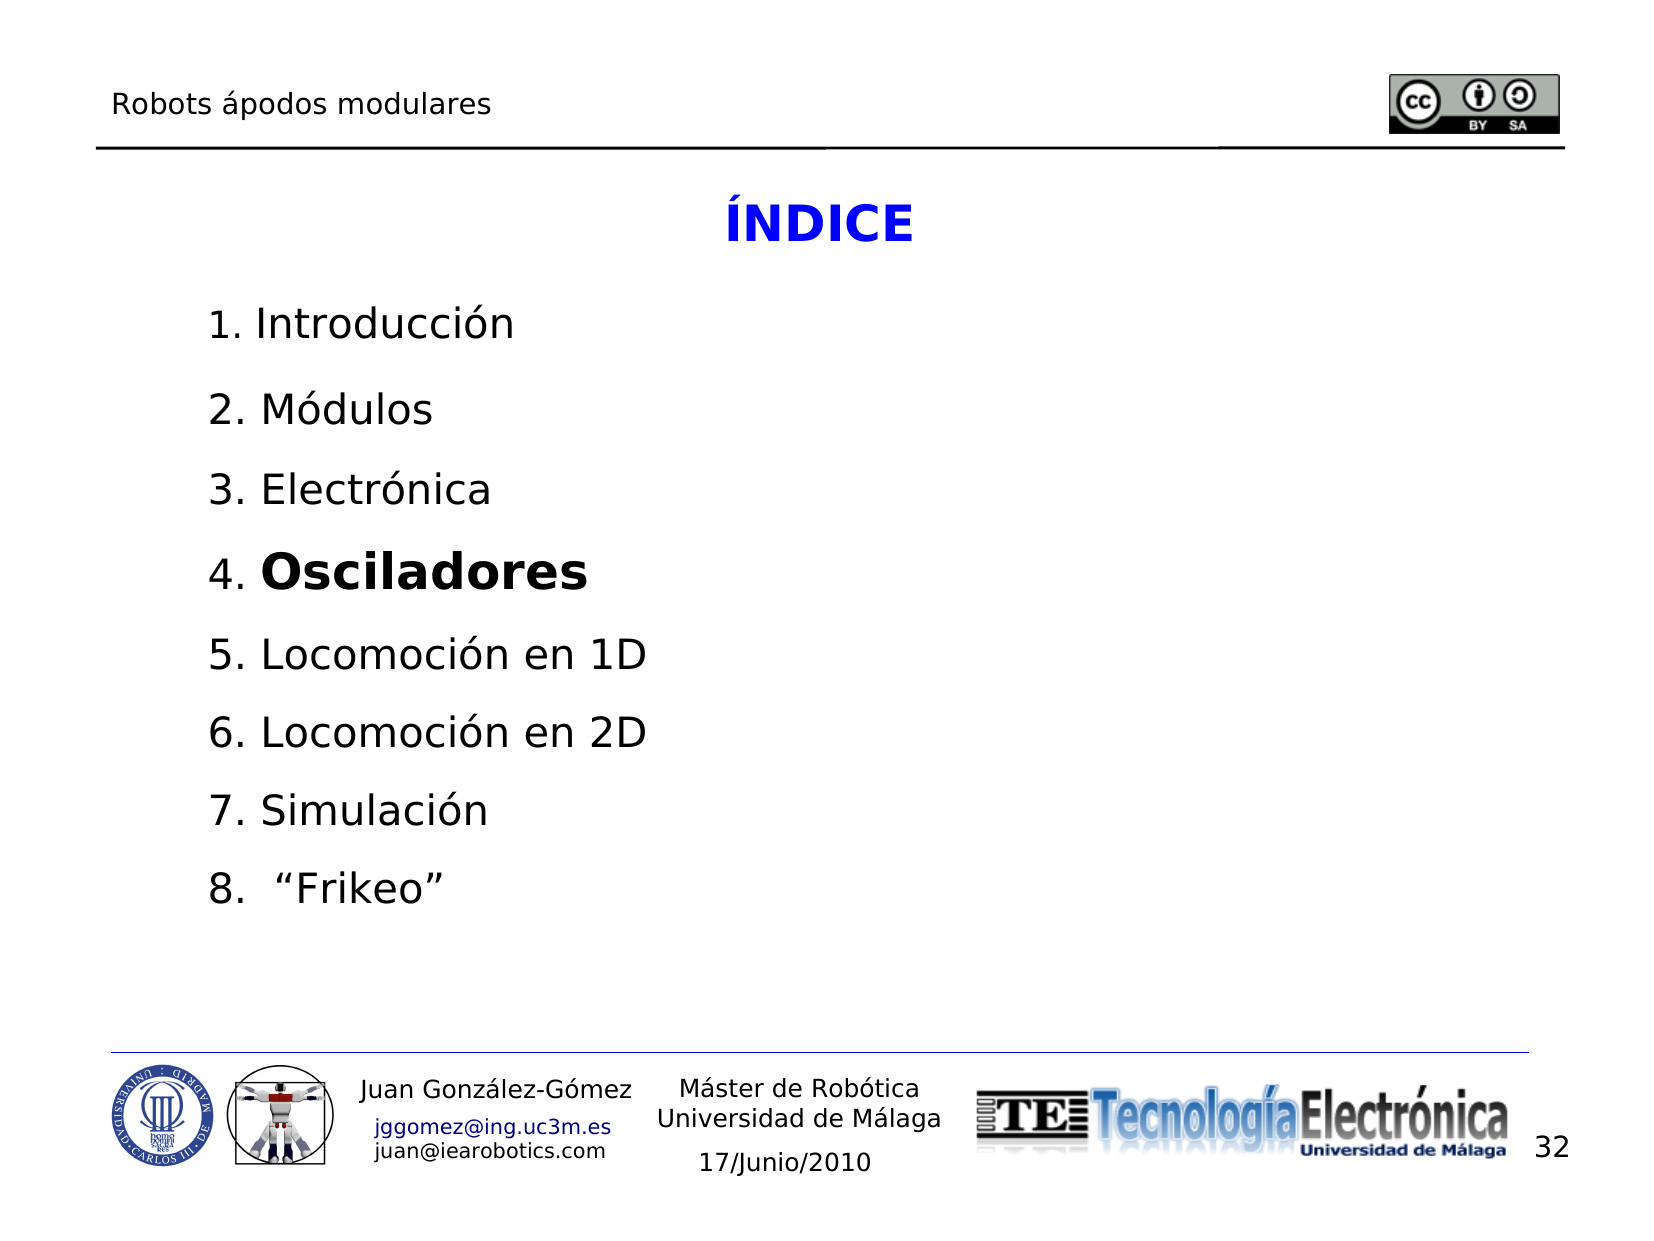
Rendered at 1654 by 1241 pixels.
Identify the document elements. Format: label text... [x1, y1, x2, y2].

text_box jggomez@ing.uc3m.es juan@iearobotics.com [359, 1107, 627, 1172]
picture [226, 1065, 334, 1165]
text_box Máster de Robótica Universidad de Málaga [642, 1067, 958, 1141]
picture [110, 1062, 215, 1167]
text_box Robots ápodos modulares [96, 79, 508, 129]
picture [1389, 74, 1560, 134]
text_box Introducción Módulos Electrónica Osciladores Locomoción en 1D Locomoción en 2D Simulación “Frikeo” [192, 292, 663, 922]
picture [974, 1084, 1509, 1160]
text_box ÍNDICE [709, 187, 931, 261]
text_box Juan González-Gómez [345, 1068, 642, 1113]
text_box 17/Junio/2010 [675, 1141, 888, 1186]
